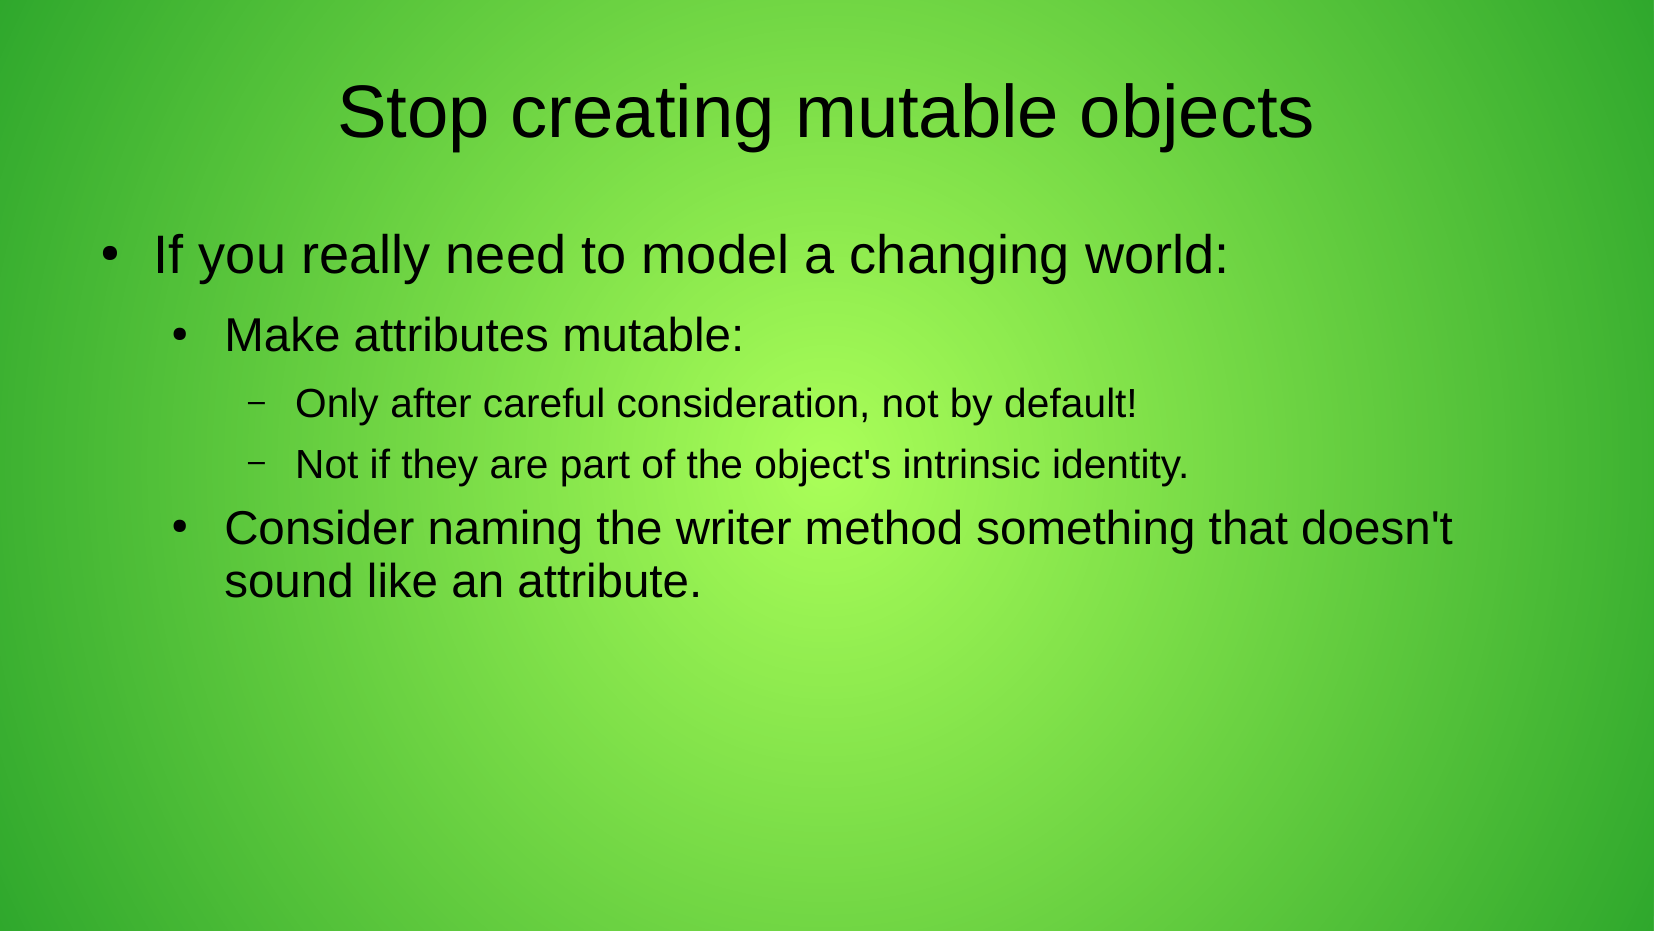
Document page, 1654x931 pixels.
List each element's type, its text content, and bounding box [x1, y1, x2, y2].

title Stop creating mutable objects [82, 35, 1571, 189]
list If you really need to model a changing world: Make attributes mutable: Only after careful consideration, not by default! Not if they are part of the object's intrinsic identity. Consider naming the writer method something that doesn't sound like an attribute. [82, 224, 1571, 764]
